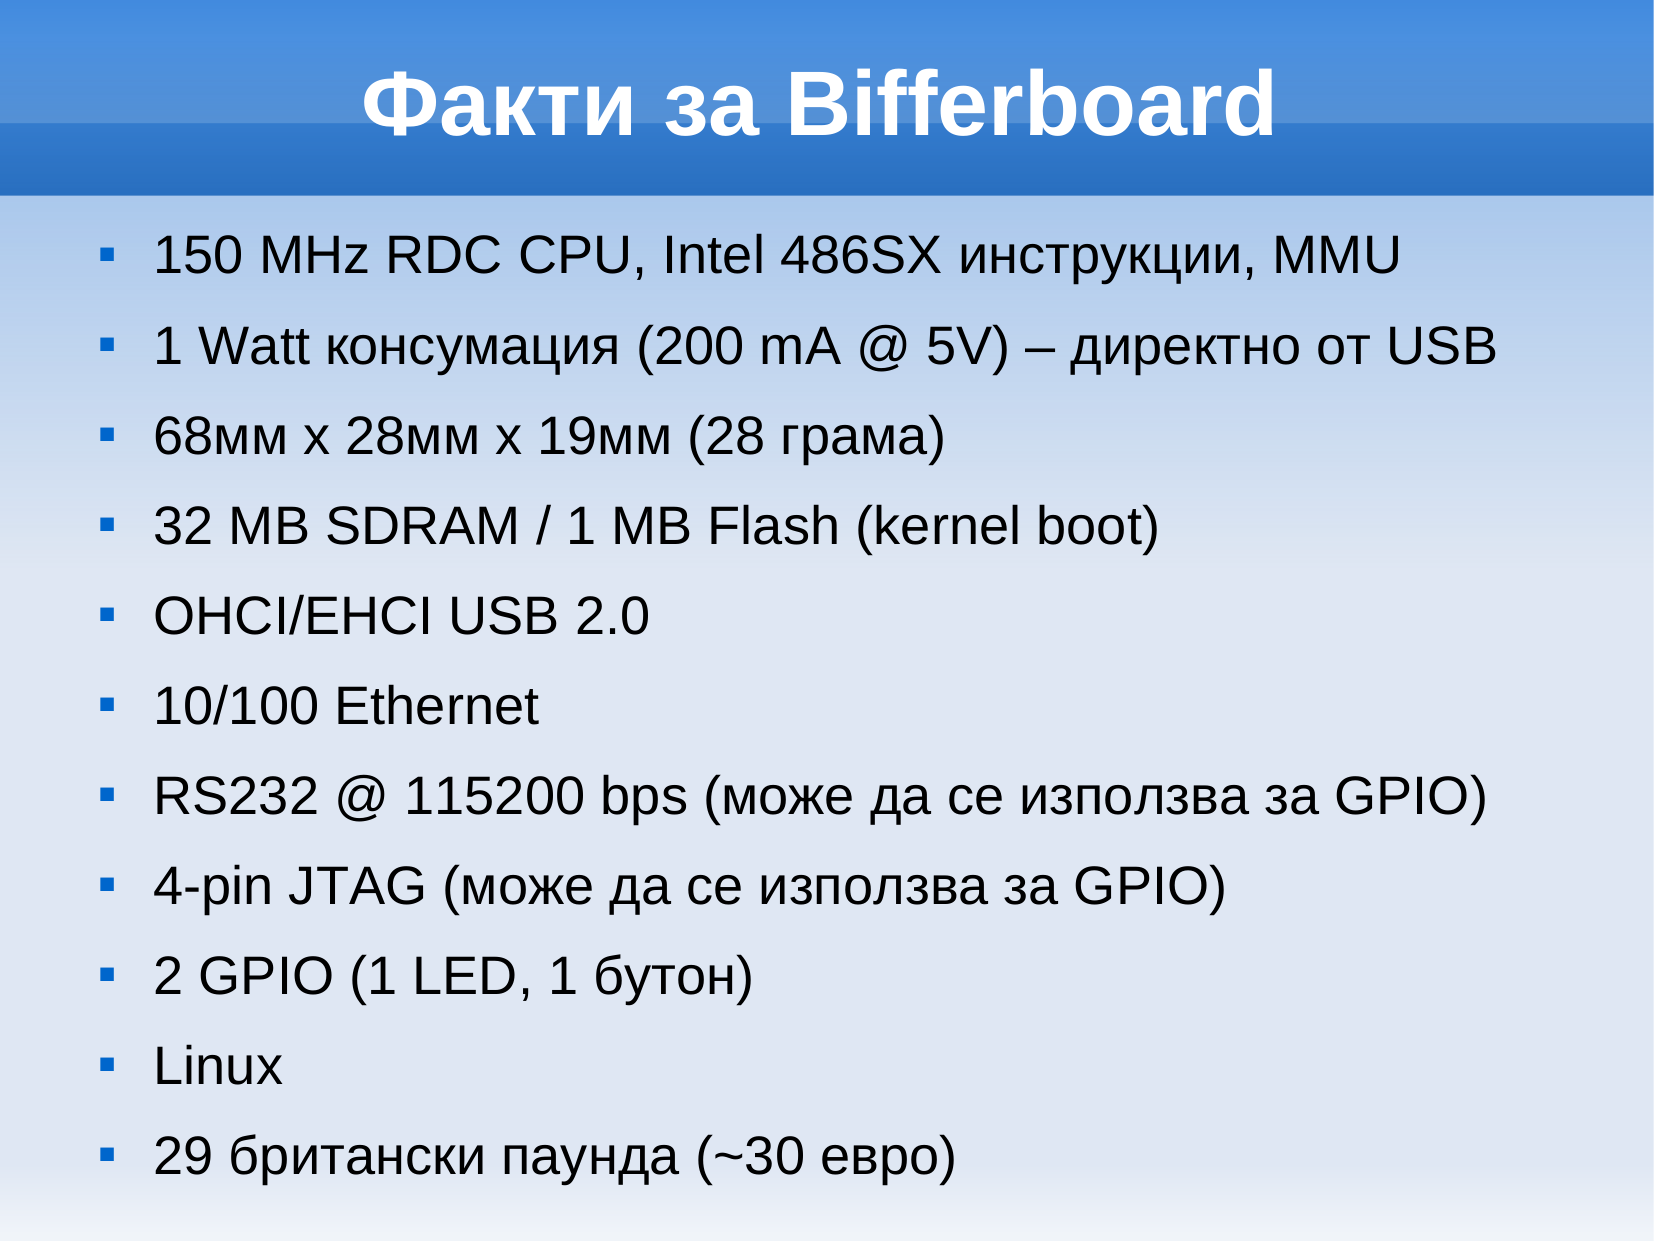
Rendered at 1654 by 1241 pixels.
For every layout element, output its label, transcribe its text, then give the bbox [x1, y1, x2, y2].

list 150 MHz RDC CPU, Intel 486SX инструкции, MMU 1 Watt консумация (200 mA @ 5V) – директно от USB 68мм x 28мм x 19мм (28 грама) 32 MB SDRAM / 1 MB Flash (kernel boot) OHCI/EHCI USB 2.0 10/100 Ethernet RS232 @ 115200 bps (може да се използва за GPIO) 4-pin JTAG (може да се използва за GPIO) 2 GPIO (1 LED, 1 бутон) Linux 29 британски паунда (~30 евро) [82, 225, 1571, 1241]
title Факти за Bifferboard [76, 0, 1565, 208]
picture [0, 0, 1654, 1241]
